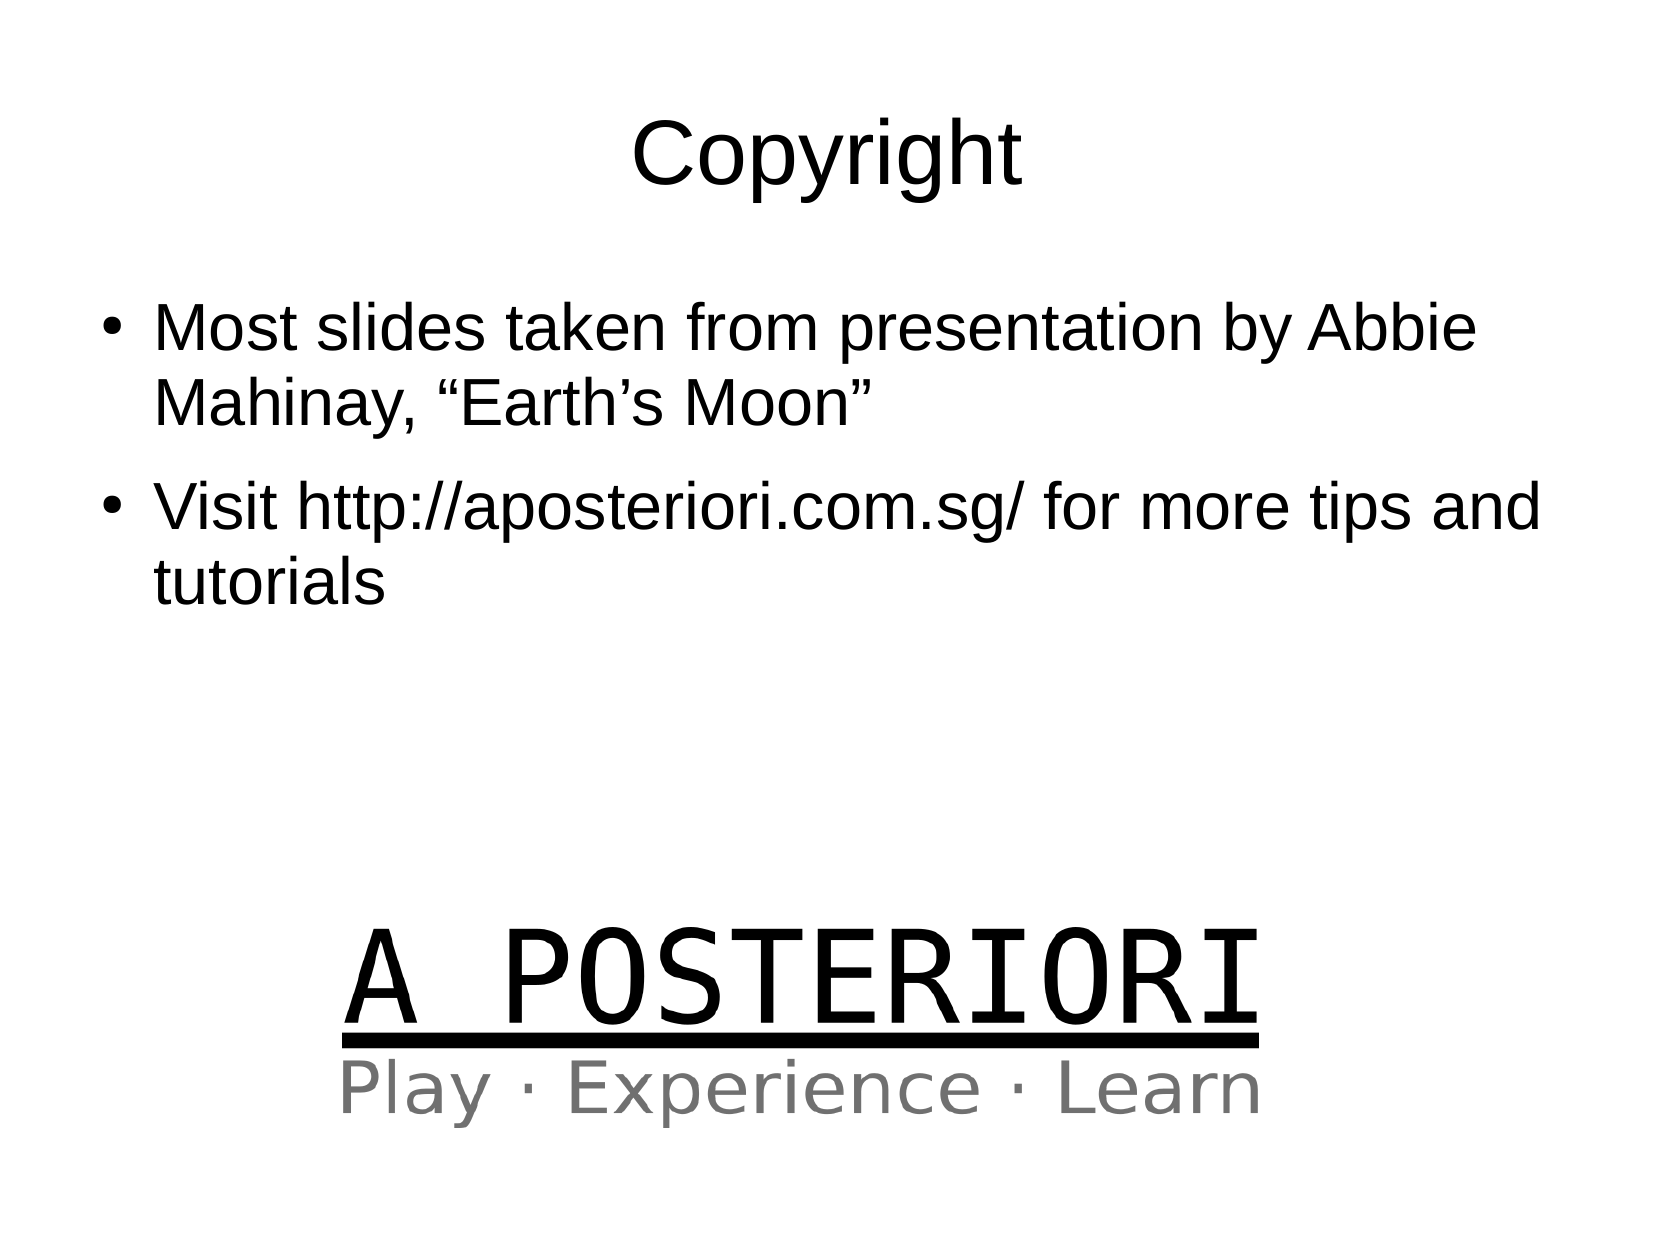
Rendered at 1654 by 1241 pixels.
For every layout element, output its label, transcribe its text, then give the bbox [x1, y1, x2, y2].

picture [342, 927, 1259, 1128]
list Most slides taken from presentation by Abbie Mahinay, “Earth’s Moon” Visit http://aposteriori.com.sg/ for more tips and tutorials [82, 290, 1571, 721]
title Copyright [82, 49, 1571, 257]
